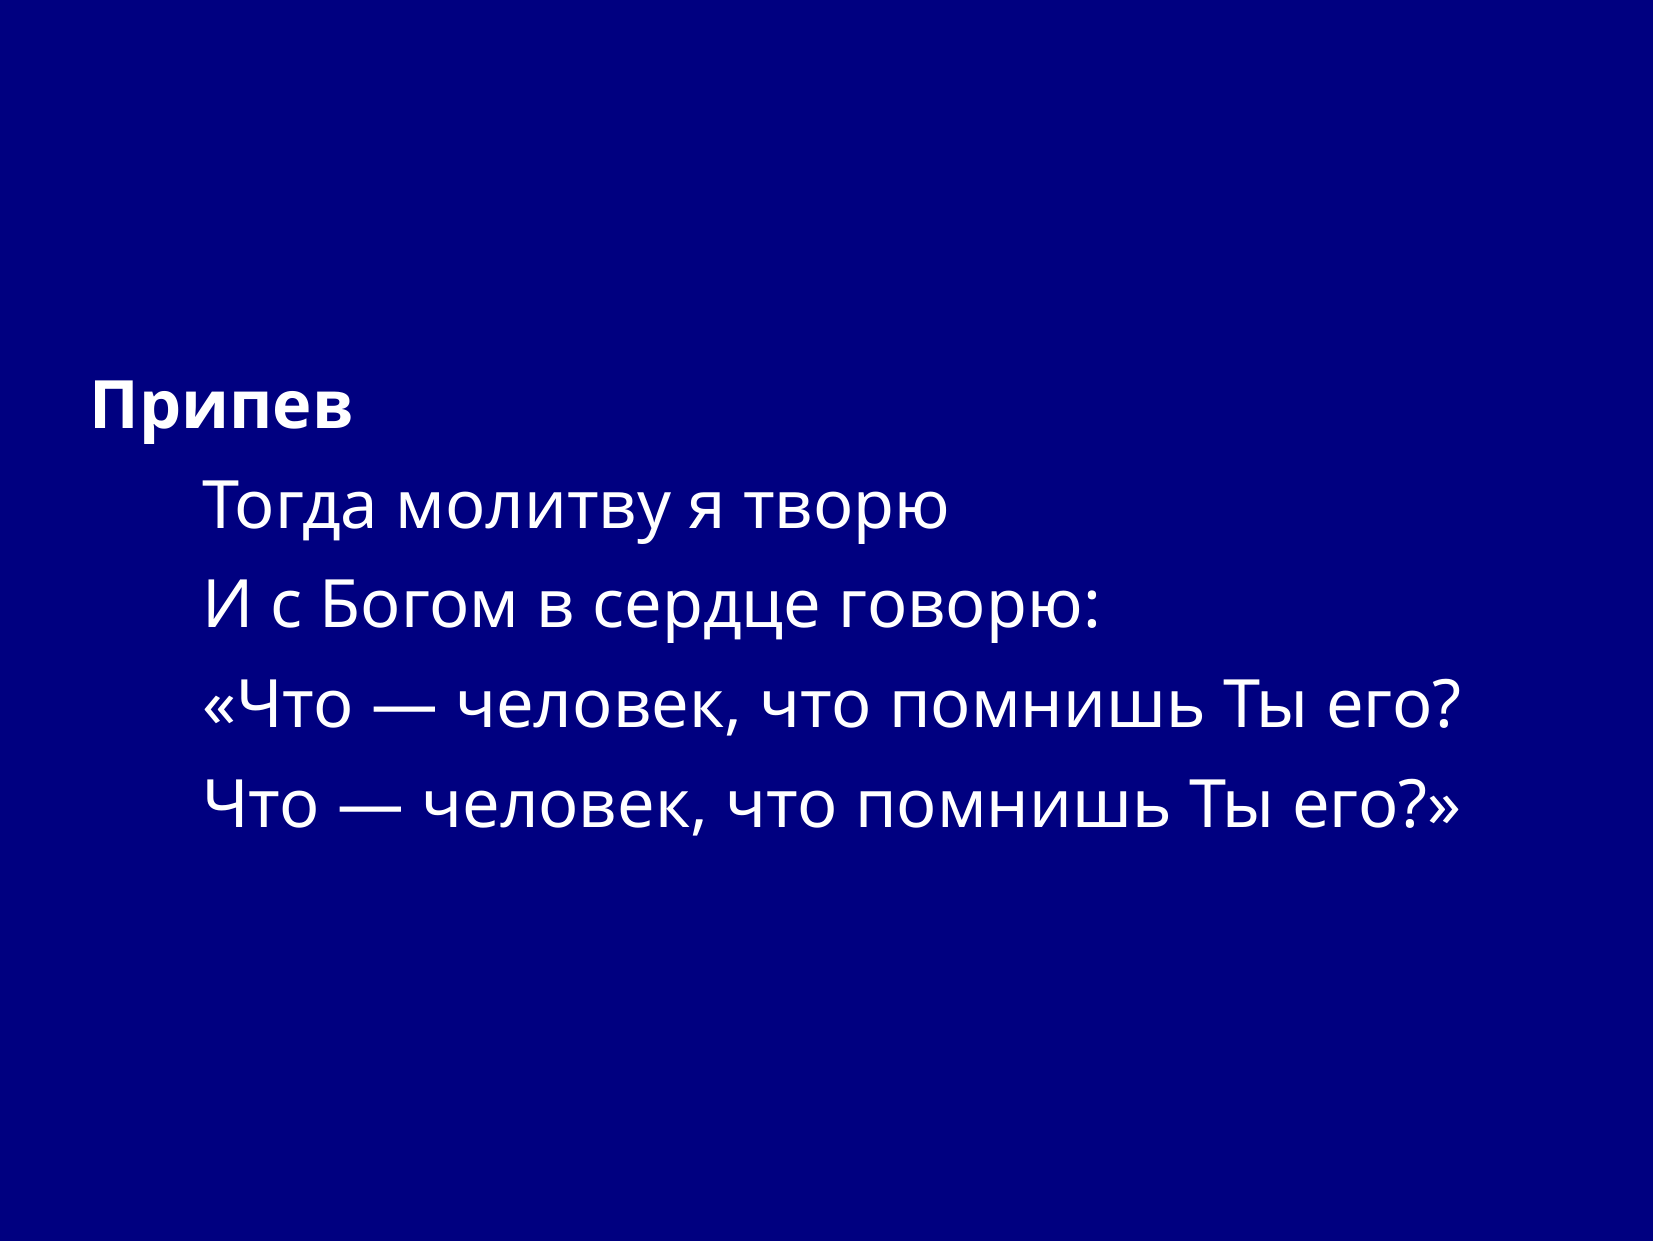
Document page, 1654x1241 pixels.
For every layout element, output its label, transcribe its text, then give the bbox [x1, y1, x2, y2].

text_box Припев Тогда молитву я творю И с Богом в сердце говорю: «Что — человек, что помнишь Ты его? Что — человек, что помнишь Ты его?» [75, 150, 1653, 1163]
